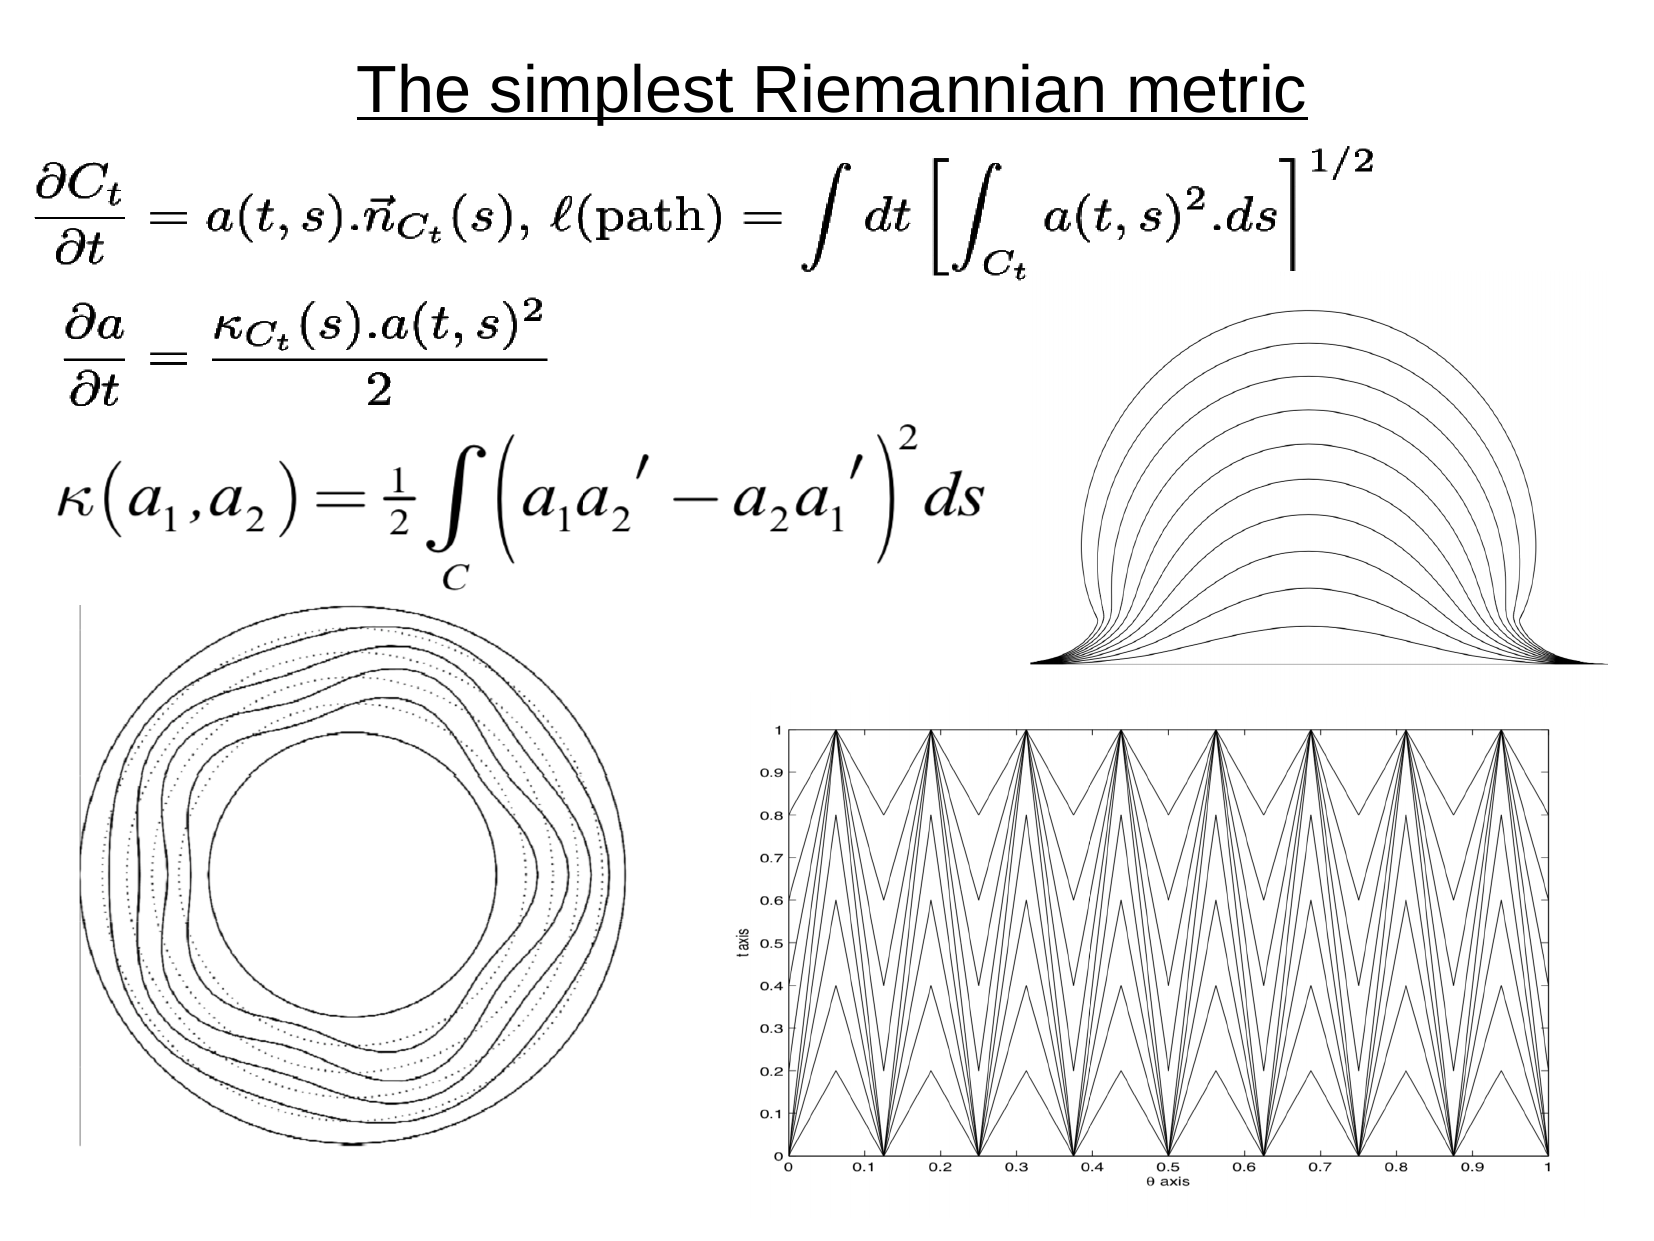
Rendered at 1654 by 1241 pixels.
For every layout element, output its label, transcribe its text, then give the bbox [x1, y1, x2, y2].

text_box The simplest Riemannian metric [180, 45, 1486, 151]
picture [20, 126, 1608, 1218]
